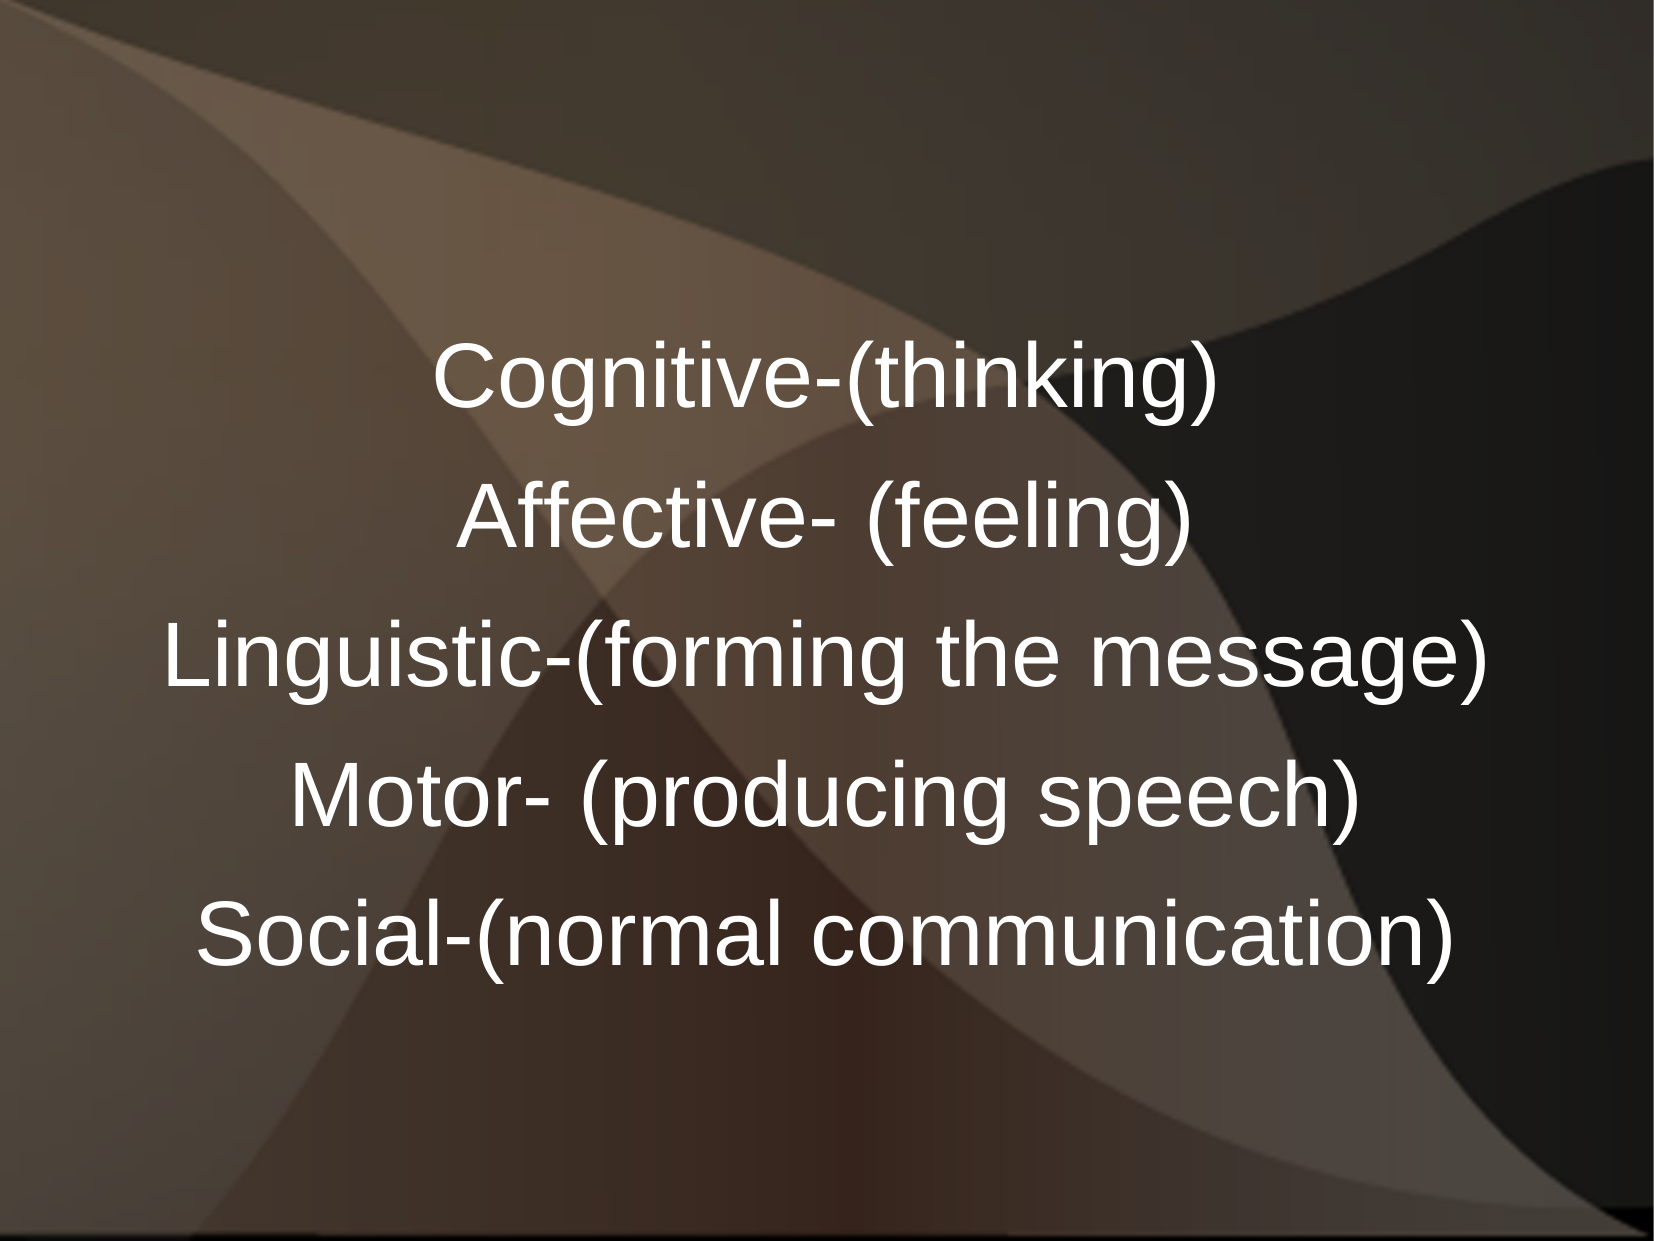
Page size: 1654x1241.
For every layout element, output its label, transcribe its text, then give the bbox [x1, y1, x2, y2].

subtitle Cognitive-(thinking) Affective- (feeling) Linguistic-(forming the message) Motor- (producing speech) Social-(normal communication) [82, 59, 1571, 1102]
